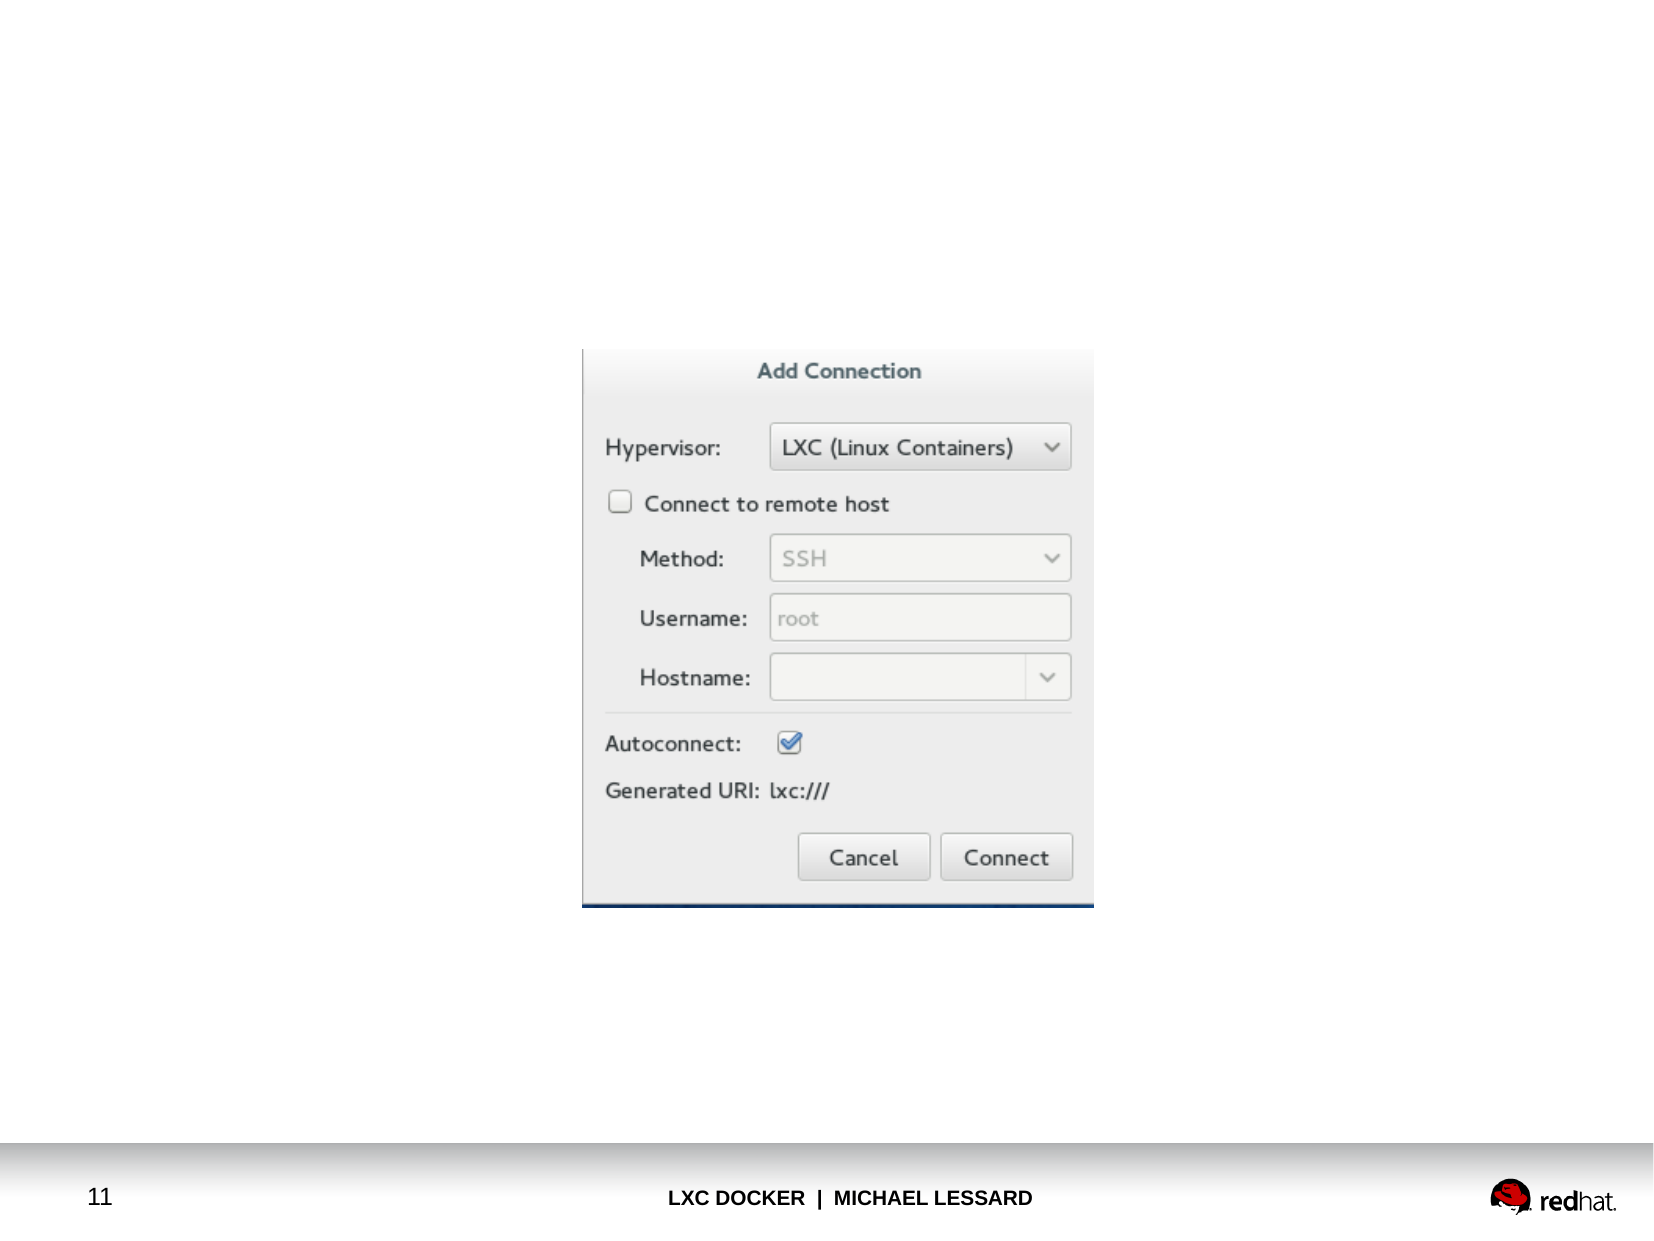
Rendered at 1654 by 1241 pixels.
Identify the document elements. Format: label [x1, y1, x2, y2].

picture [0, 1143, 1654, 1241]
picture [582, 349, 1094, 908]
